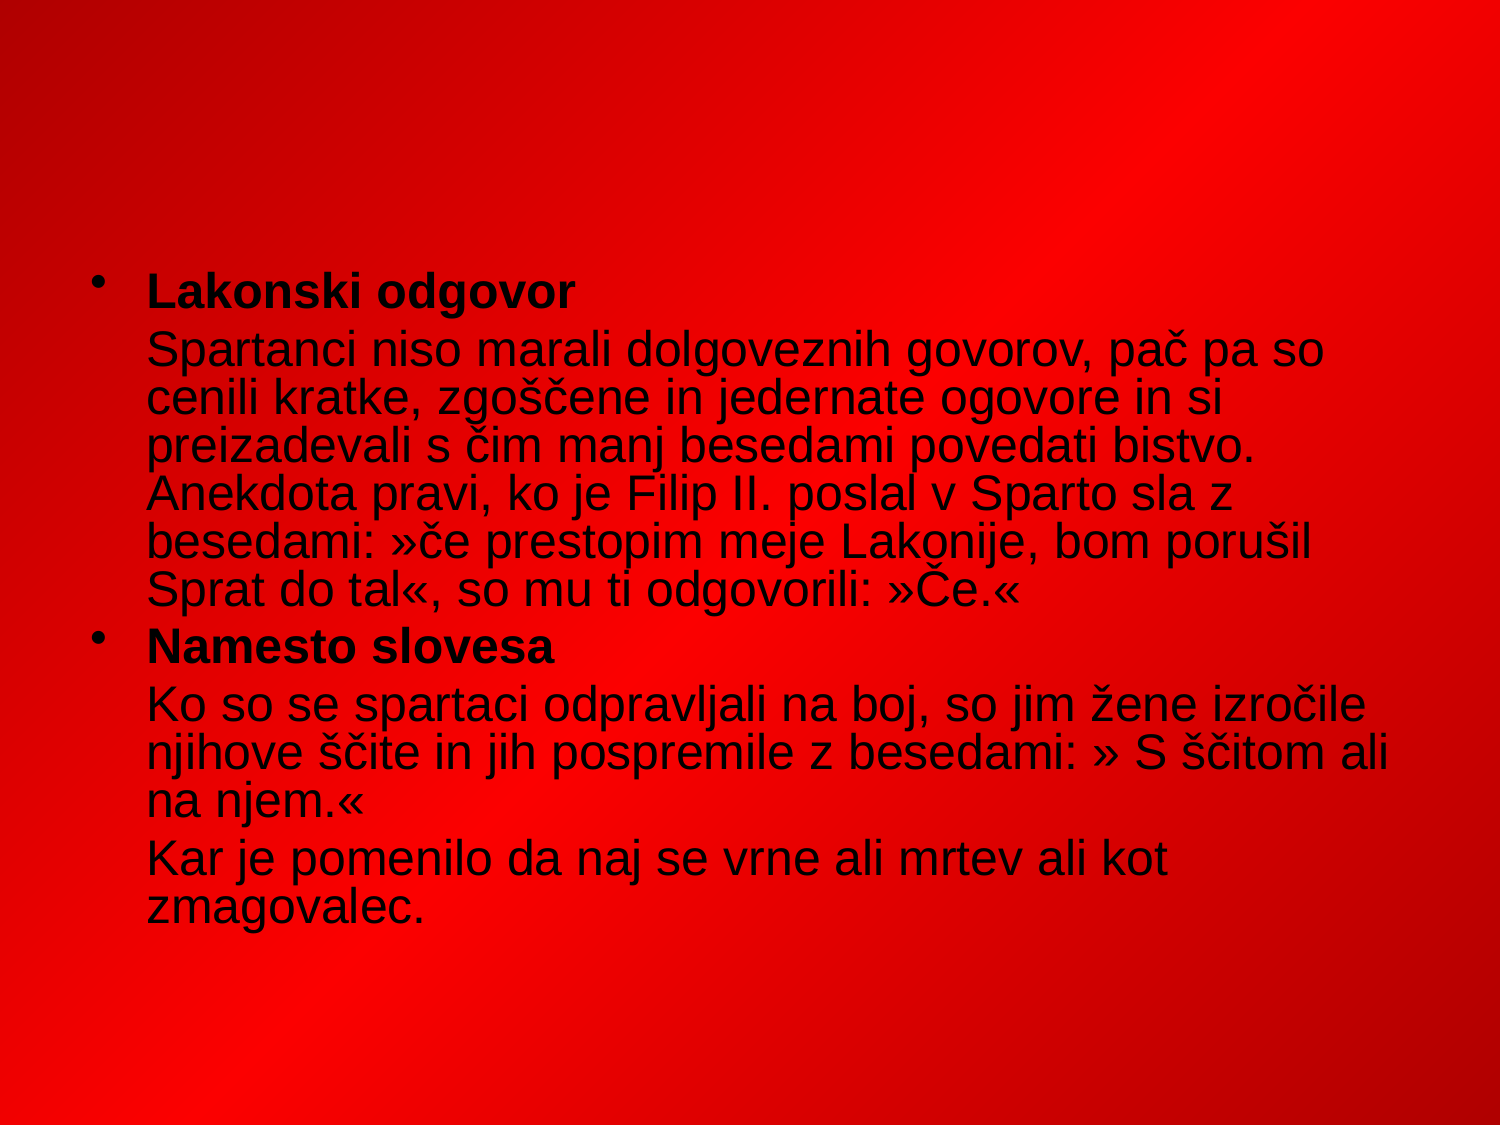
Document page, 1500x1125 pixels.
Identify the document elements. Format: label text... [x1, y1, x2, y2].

list Lakonski odgovor Spartanci niso marali dolgoveznih govorov, pač pa so cenili kratke, zgoščene in jedernate ogovore in si preizadevali s čim manj besedami povedati bistvo. Anekdota pravi, ko je Filip II. poslal v Sparto sla z besedami: »če prestopim meje Lakonije, bom porušil Sprat do tal«, so mu ti odgovorili: »Če.« Namesto slovesa Ko so se spartaci odpravljali na boj, so jim žene izročile njihove ščite in jih pospremile z besedami: » S ščitom ali na njem.« Kar je pomenilo da naj se vrne ali mrtev ali kot zmagovalec. [75, 262, 1425, 1005]
